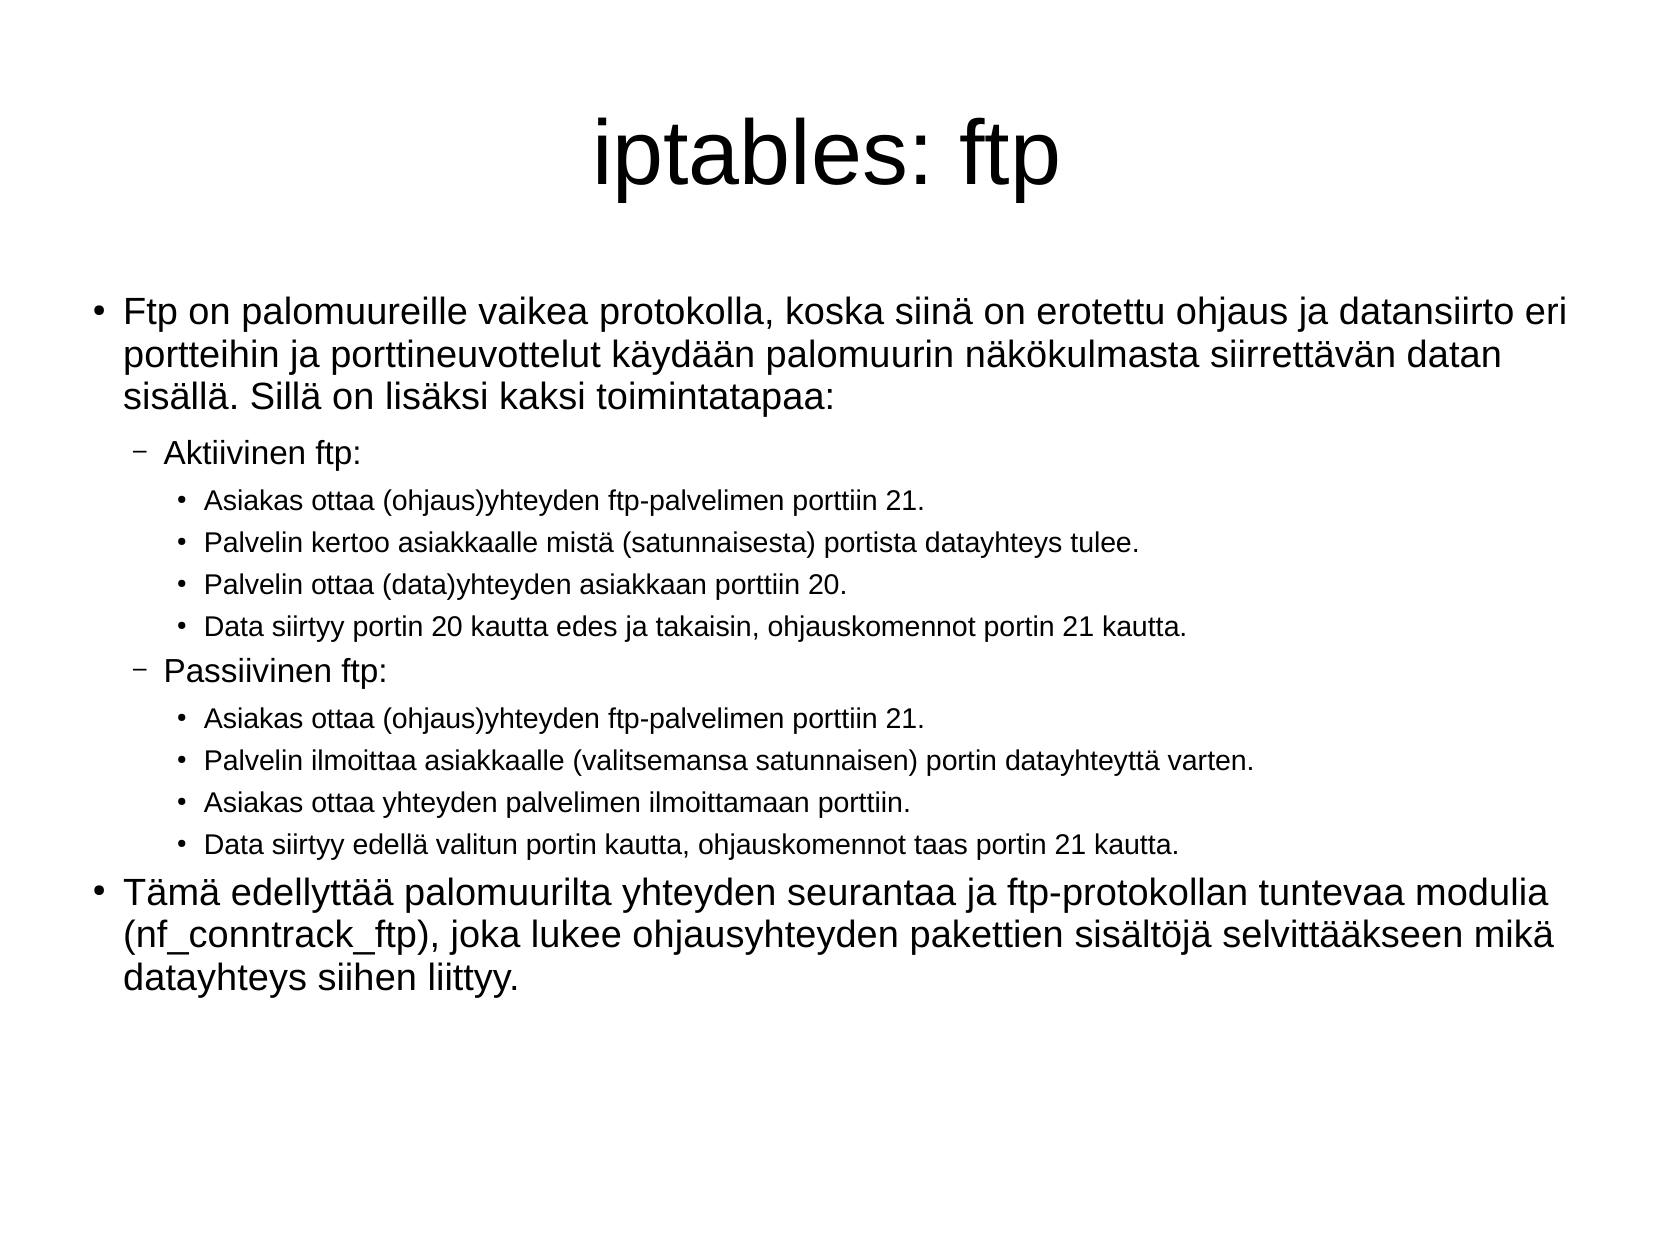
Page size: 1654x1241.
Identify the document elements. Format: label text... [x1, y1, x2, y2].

list Ftp on palomuureille vaikea protokolla, koska siinä on erotettu ohjaus ja datansiirto eri portteihin ja porttineuvottelut käydään palomuurin näkökulmasta siirrettävän datan sisällä. Sillä on lisäksi kaksi toimintatapaa: Aktiivinen ftp: Asiakas ottaa (ohjaus)yhteyden ftp-palvelimen porttiin 21. Palvelin kertoo asiakkaalle mistä (satunnaisesta) portista datayhteys tulee. Palvelin ottaa (data)yhteyden asiakkaan porttiin 20. Data siirtyy portin 20 kautta edes ja takaisin, ohjauskomennot portin 21 kautta. Passiivinen ftp: Asiakas ottaa (ohjaus)yhteyden ftp-palvelimen porttiin 21. Palvelin ilmoittaa asiakkaalle (valitsemansa satunnaisen) portin datayhteyttä varten. Asiakas ottaa yhteyden palvelimen ilmoittamaan porttiin. Data siirtyy edellä valitun portin kautta, ohjauskomennot taas portin 21 kautta. Tämä edellyttää palomuurilta yhteyden seurantaa ja ftp-protokollan tuntevaa modulia (nf_conntrack_ftp), joka lukee ohjausyhteyden pakettien sisältöjä selvittääkseen mikä datayhteys siihen liittyy. [82, 290, 1571, 1010]
title iptables: ftp [82, 49, 1571, 257]
